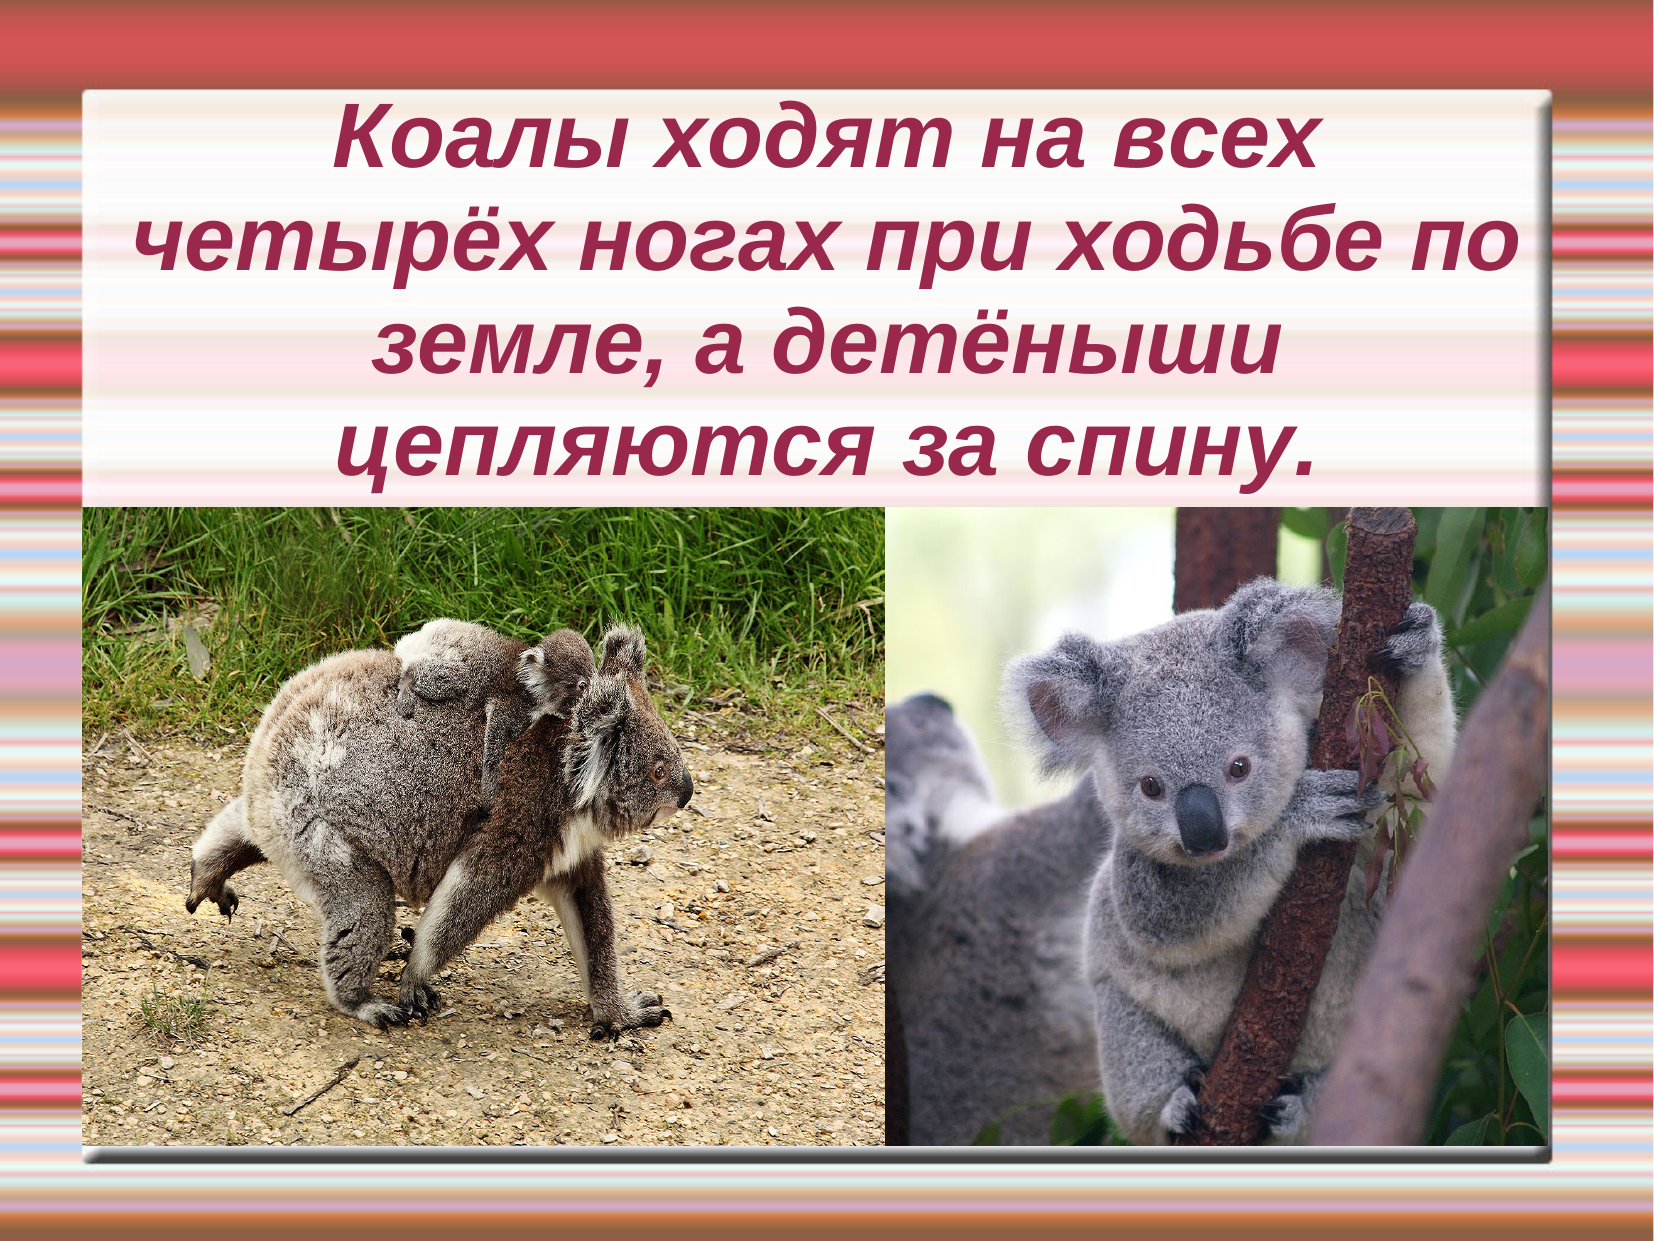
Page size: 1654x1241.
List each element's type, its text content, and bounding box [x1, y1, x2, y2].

title Коалы ходят на всех четырёх ногах при ходьбе по земле, а детёныши цепляются за спину. [121, 48, 1534, 507]
picture [0, 0, 1654, 1241]
